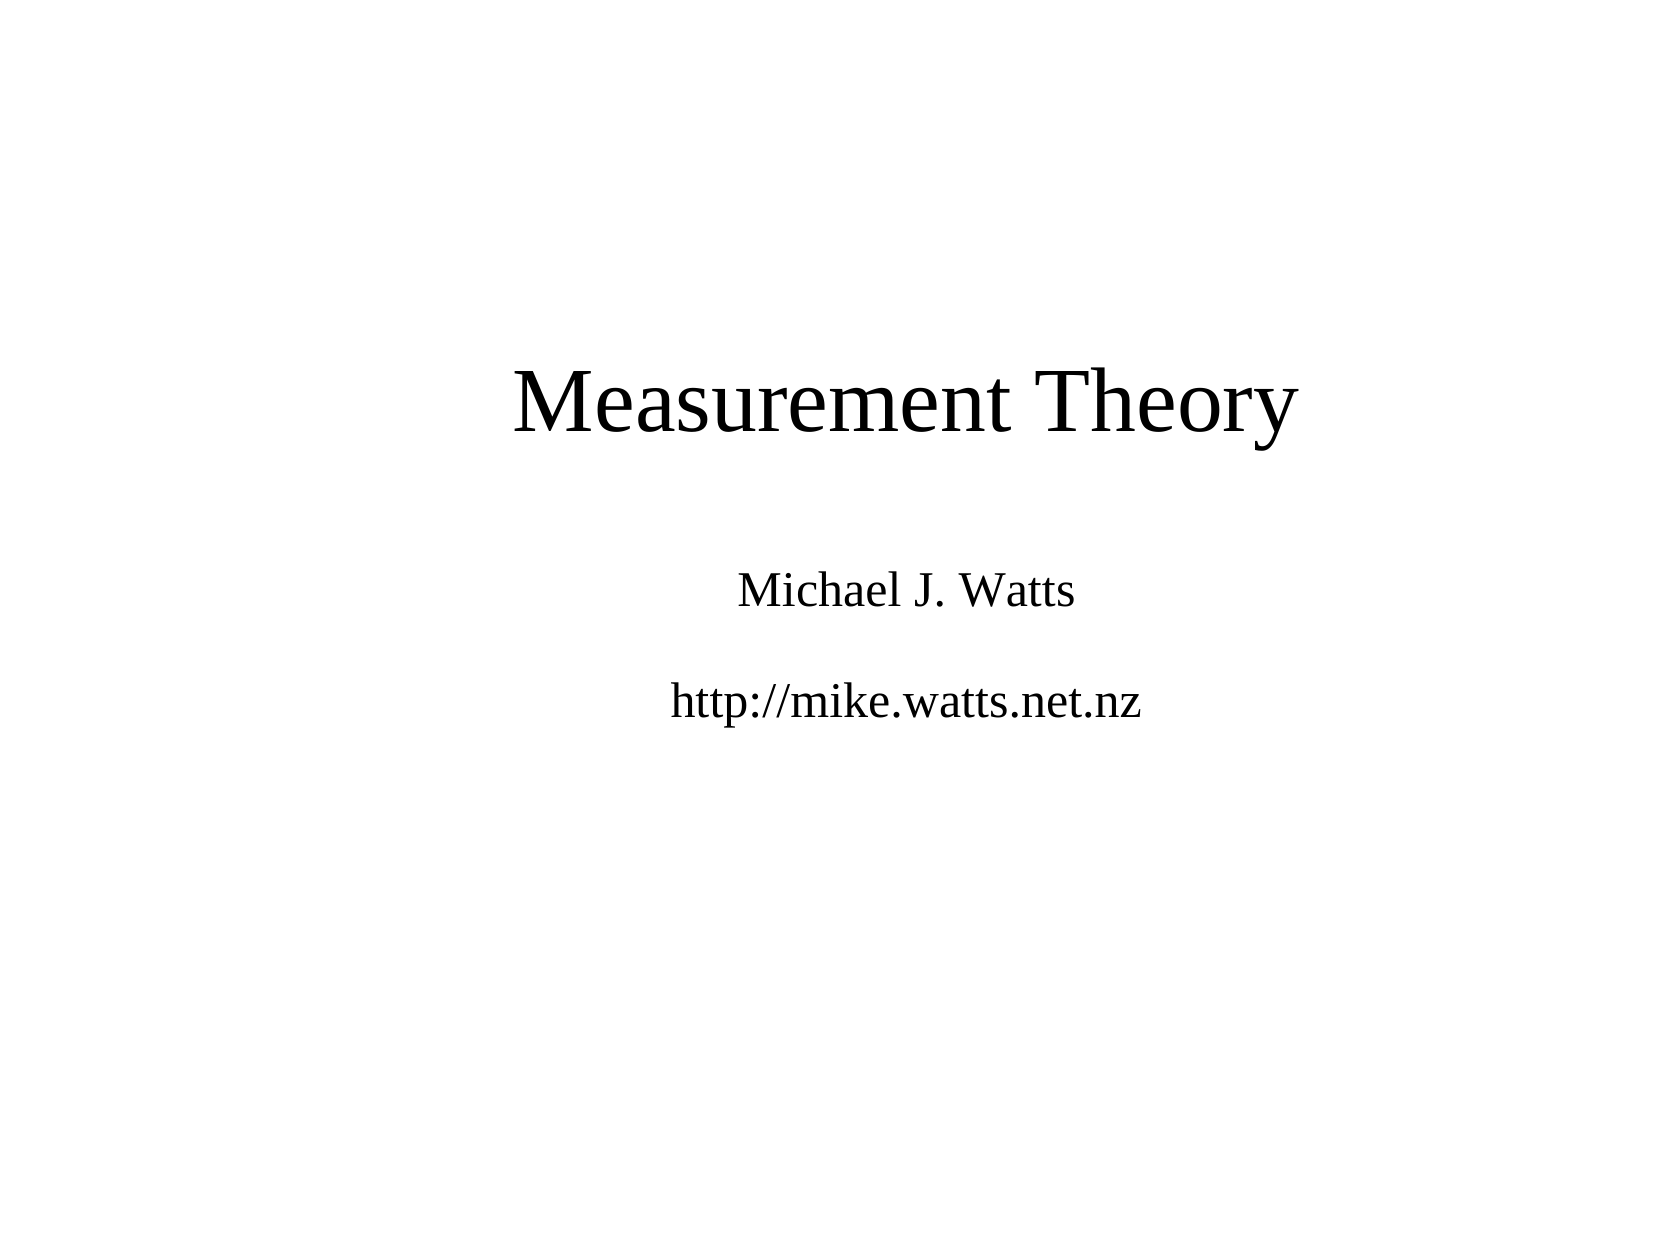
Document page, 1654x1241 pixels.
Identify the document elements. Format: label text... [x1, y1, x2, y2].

text_box Measurement Theory Michael J. Watts http://mike.watts.net.nz [380, 349, 1433, 913]
